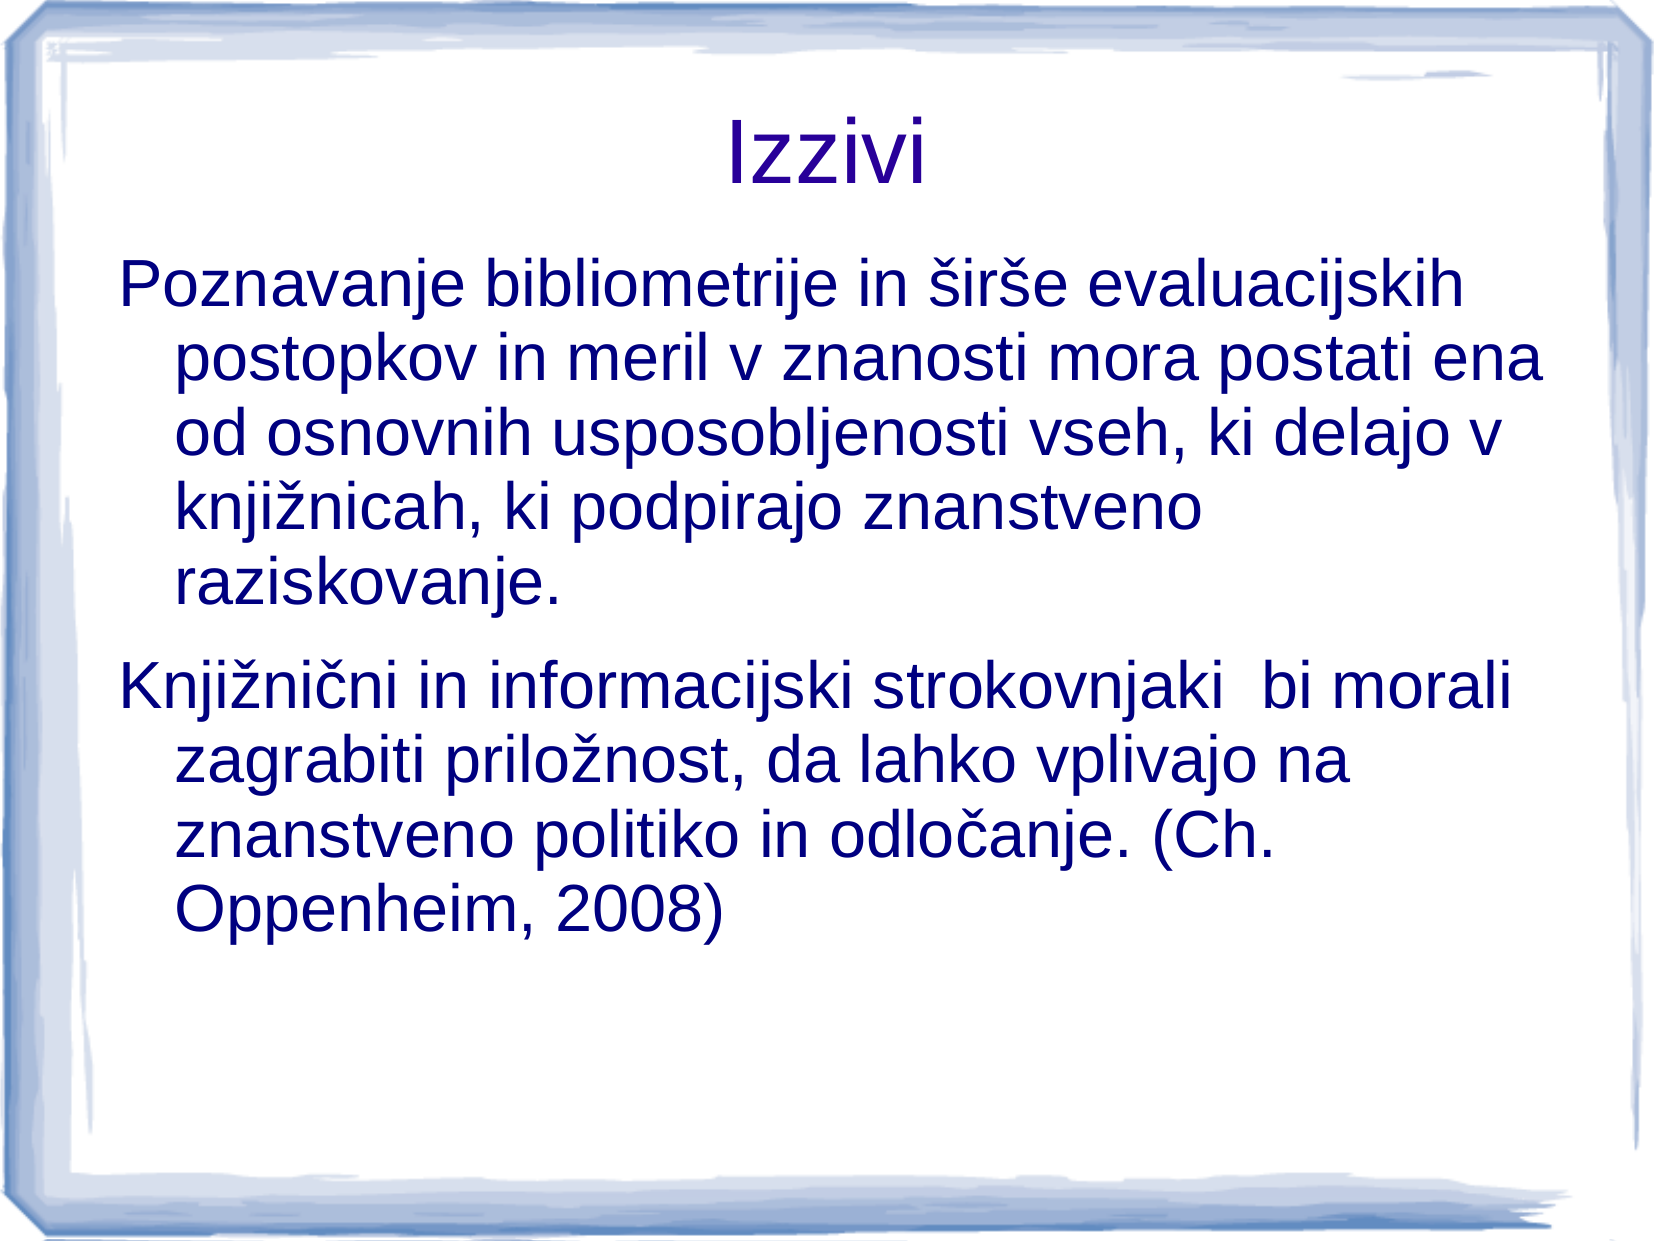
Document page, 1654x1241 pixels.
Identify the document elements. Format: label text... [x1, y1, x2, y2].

picture [0, 0, 1654, 1241]
title Izzivi [82, 49, 1571, 257]
list Poznavanje bibliometrije in širše evaluacijskih postopkov in meril v znanosti mora postati ena od osnovnih usposobljenosti vseh, ki delajo v knjižnicah, ki podpirajo znanstveno raziskovanje. Knjižnični in informacijski strokovnjaki bi morali zagrabiti priložnost, da lahko vplivajo na znanstveno politiko in odločanje. (Ch. Oppenheim, 2008) [118, 242, 1571, 1004]
